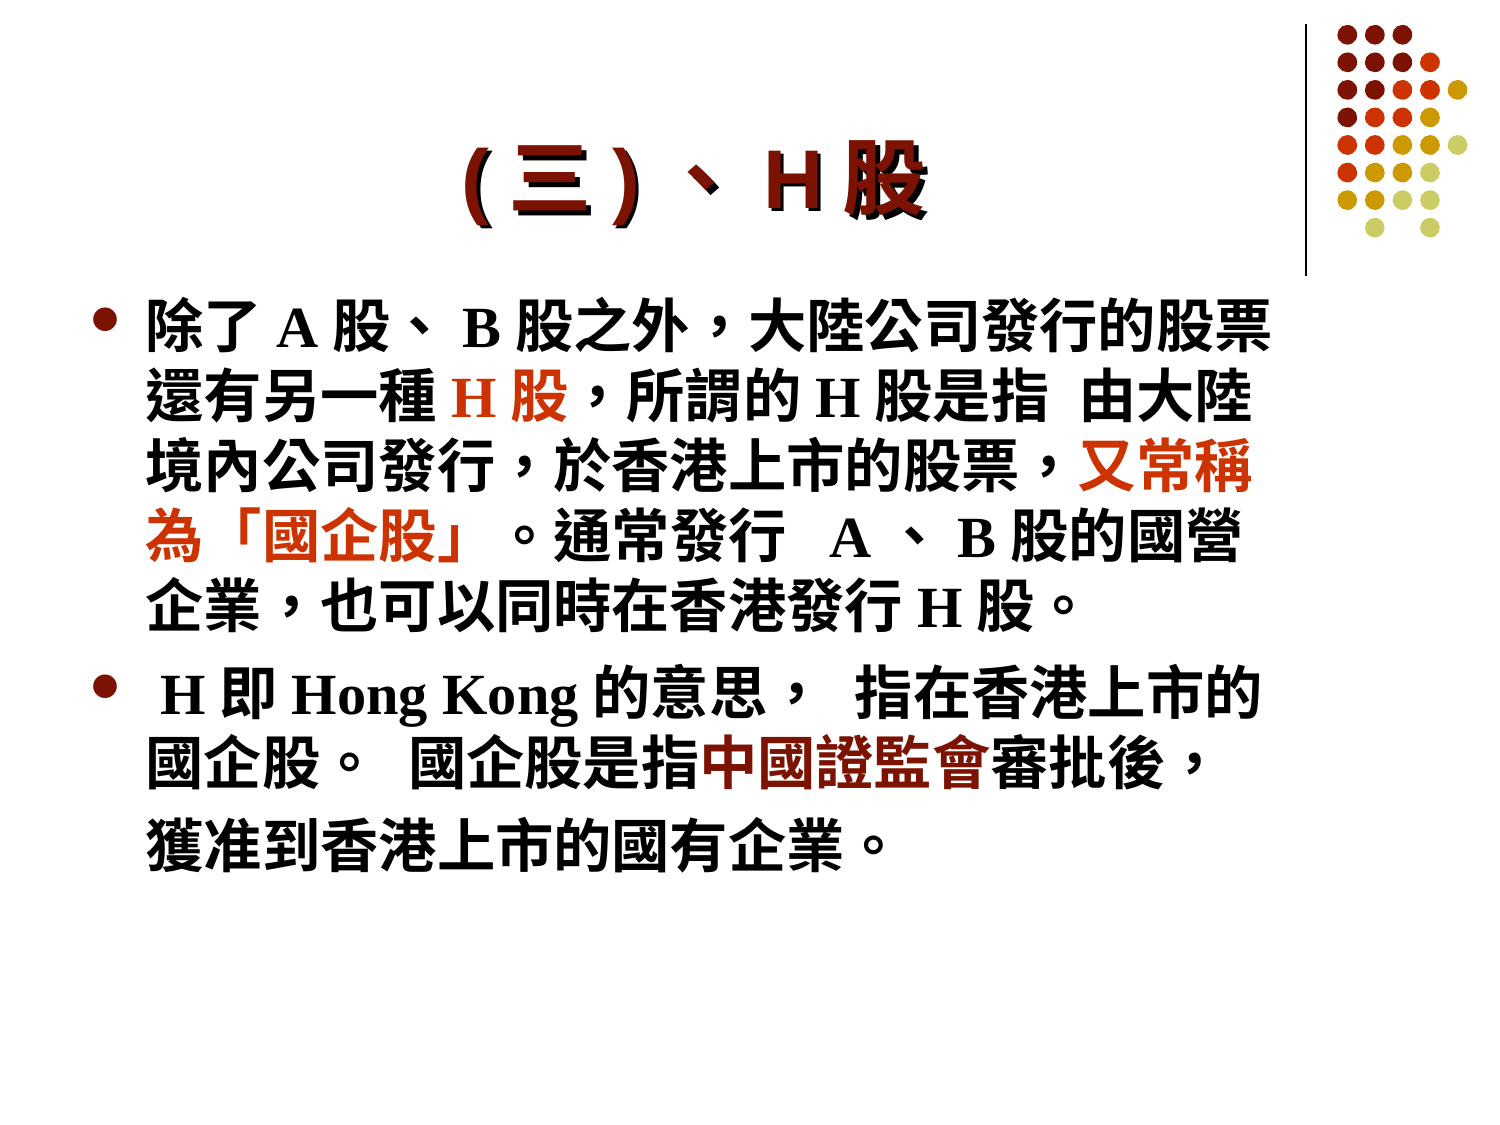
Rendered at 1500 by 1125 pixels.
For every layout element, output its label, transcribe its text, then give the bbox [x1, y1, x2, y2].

list 除了A股、B股之外，大陸公司發行的股票還有另一種H股，所謂的H股是指 由大陸境內公司發行，於香港上市的股票，又常稱為「國企股」。通常發行 A、B股的國營企業，也可以同時在香港發行H股。 H即Hong Kong的意思， 指在香港上市的國企股。 國企股是指中國證監會審批後， 獲准到香港上市的國有企業。 [74, 282, 1294, 1006]
title (三)、H股 [74, 20, 1313, 233]
